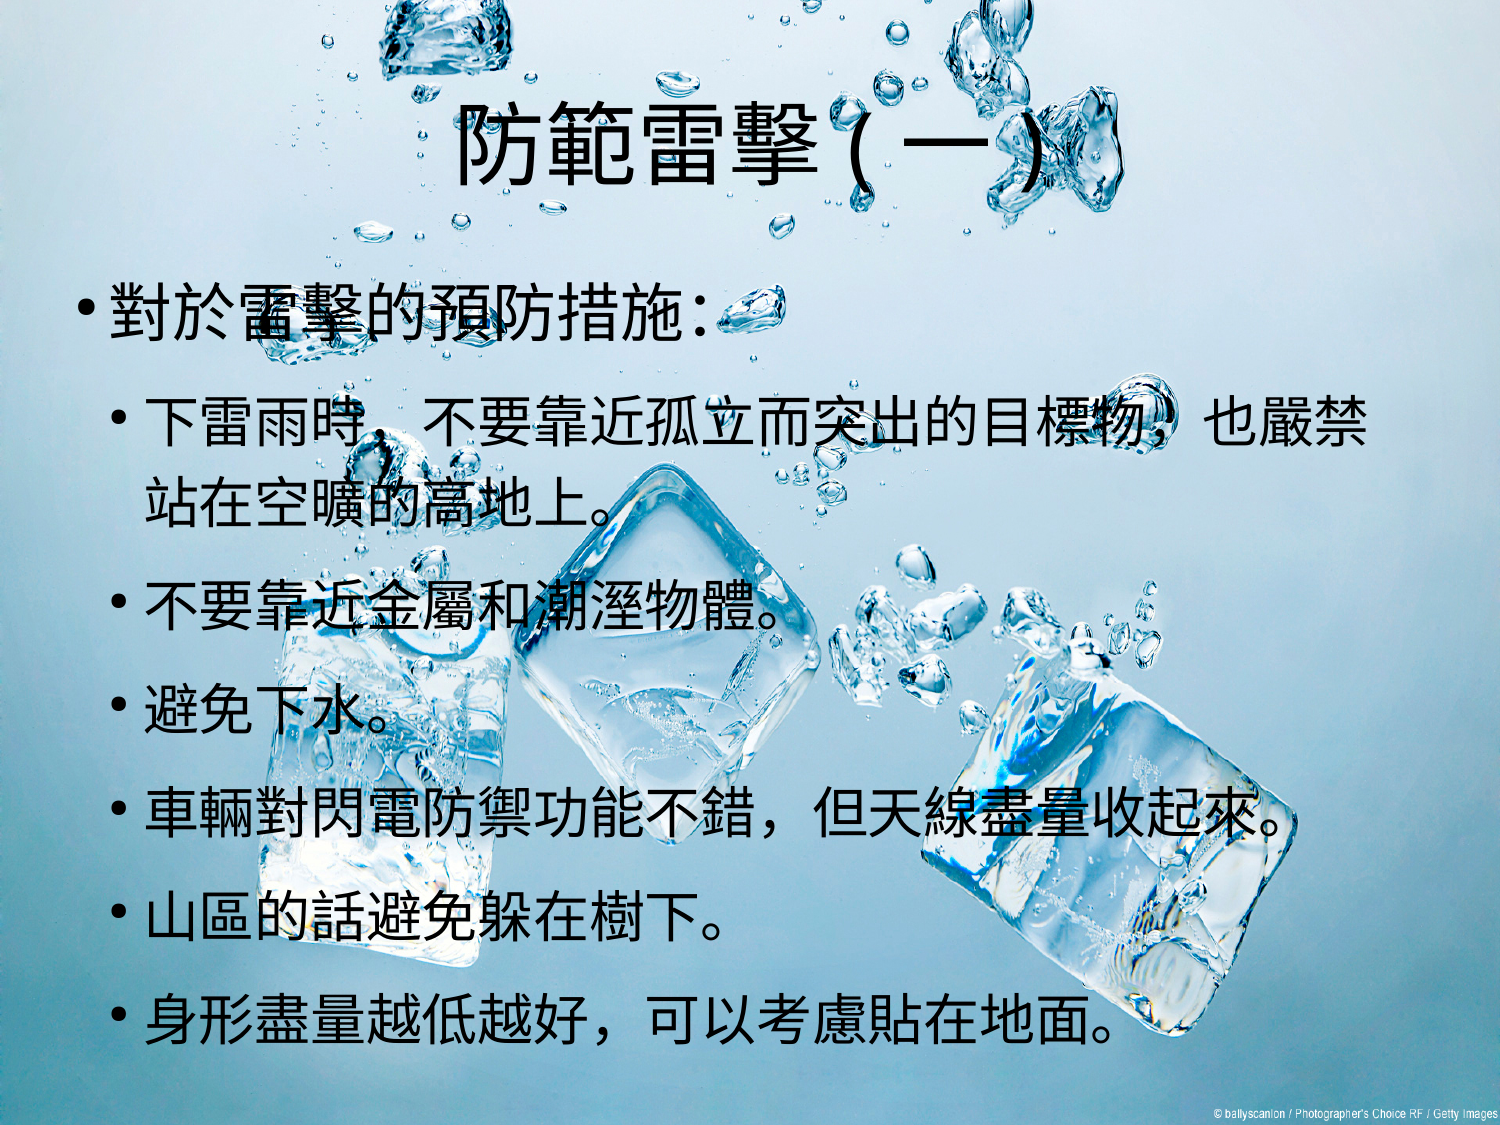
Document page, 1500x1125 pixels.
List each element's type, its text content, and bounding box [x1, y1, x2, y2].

title 防範雷擊(一) [75, 45, 1425, 233]
picture [0, 0, 1500, 1125]
list 對於雷擊的預防措施： 下雷雨時，不要靠近孤立而突出的目標物，也嚴禁站在空曠的高地上。 不要靠近金屬和潮溼物體。 避免下水。 車輛對閃電防禦功能不錯，但天線盡量收起來。 山區的話避免躲在樹下。 身形盡量越低越好，可以考慮貼在地面。 [75, 262, 1425, 1059]
